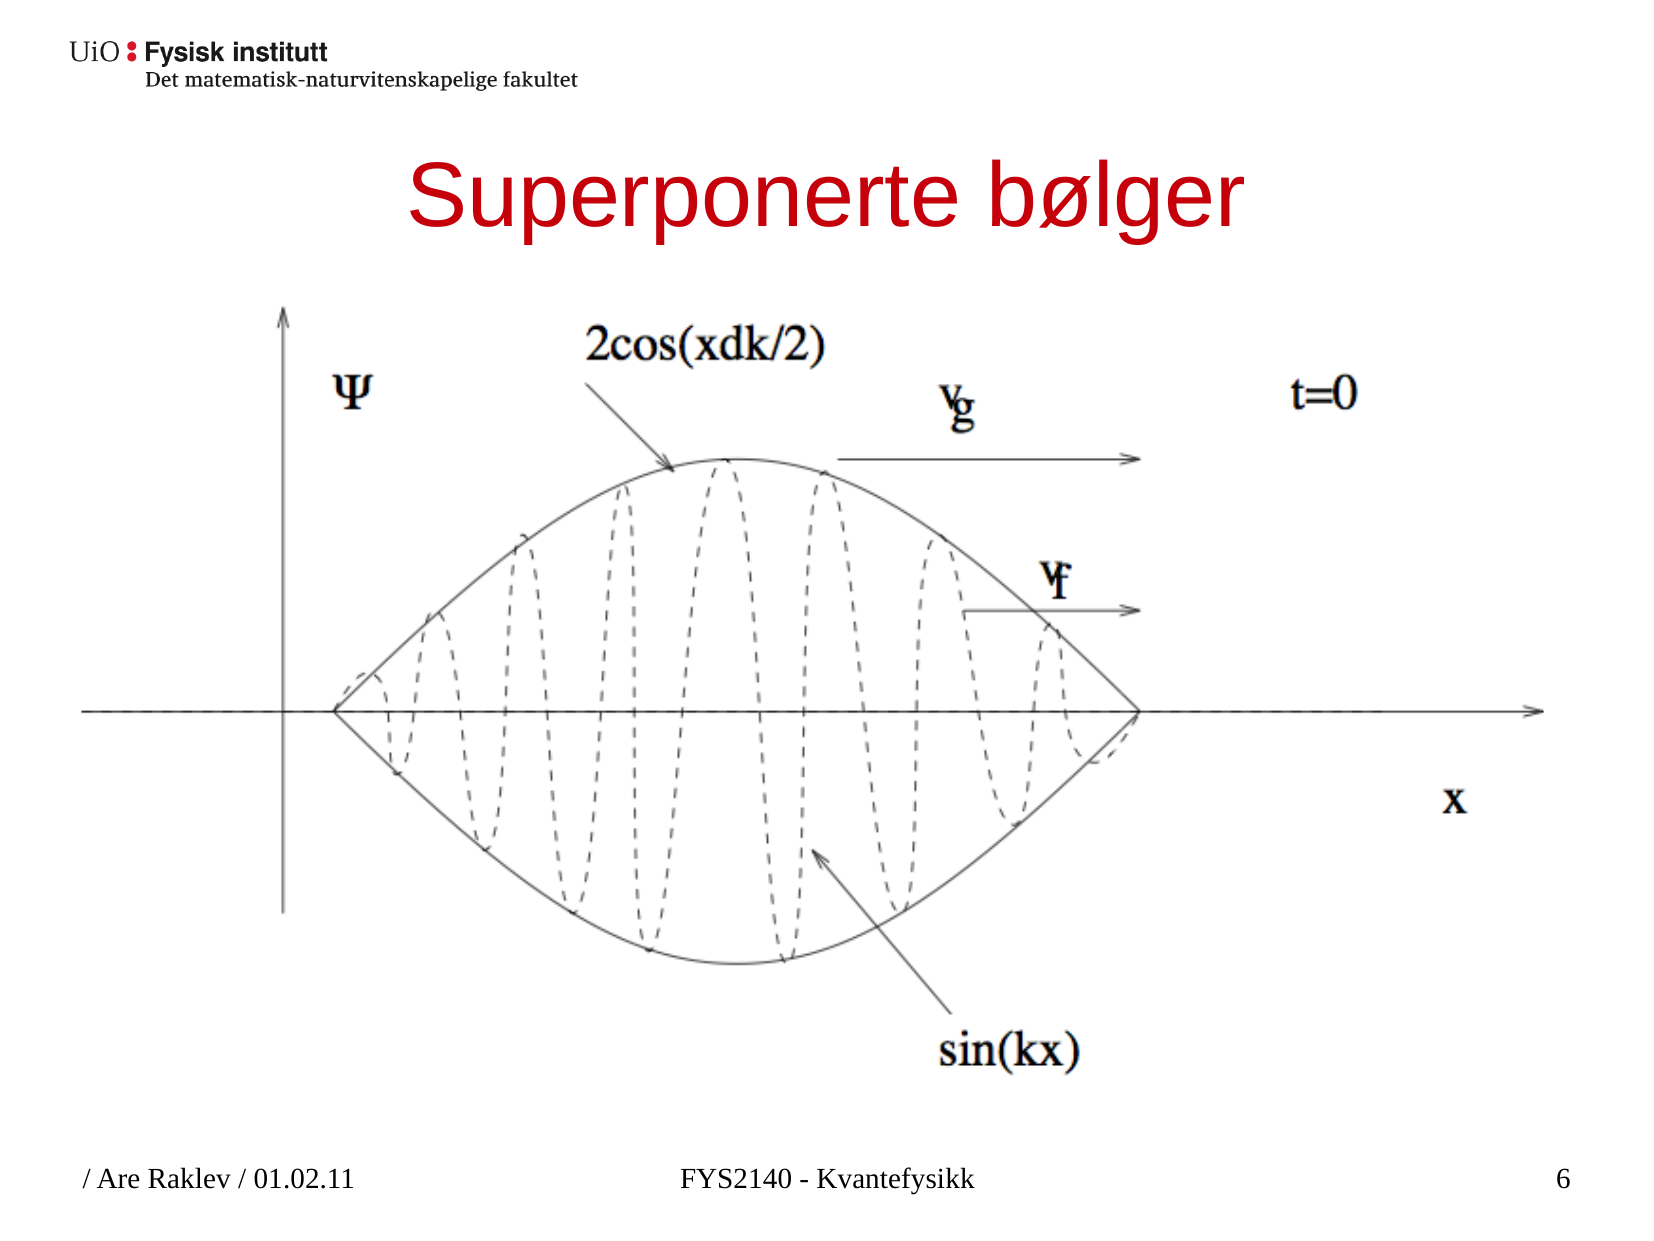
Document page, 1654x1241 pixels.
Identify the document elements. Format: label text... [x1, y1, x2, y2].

title Superponerte bølger [82, 90, 1571, 273]
picture [81, 273, 1652, 1102]
picture [68, 37, 581, 93]
